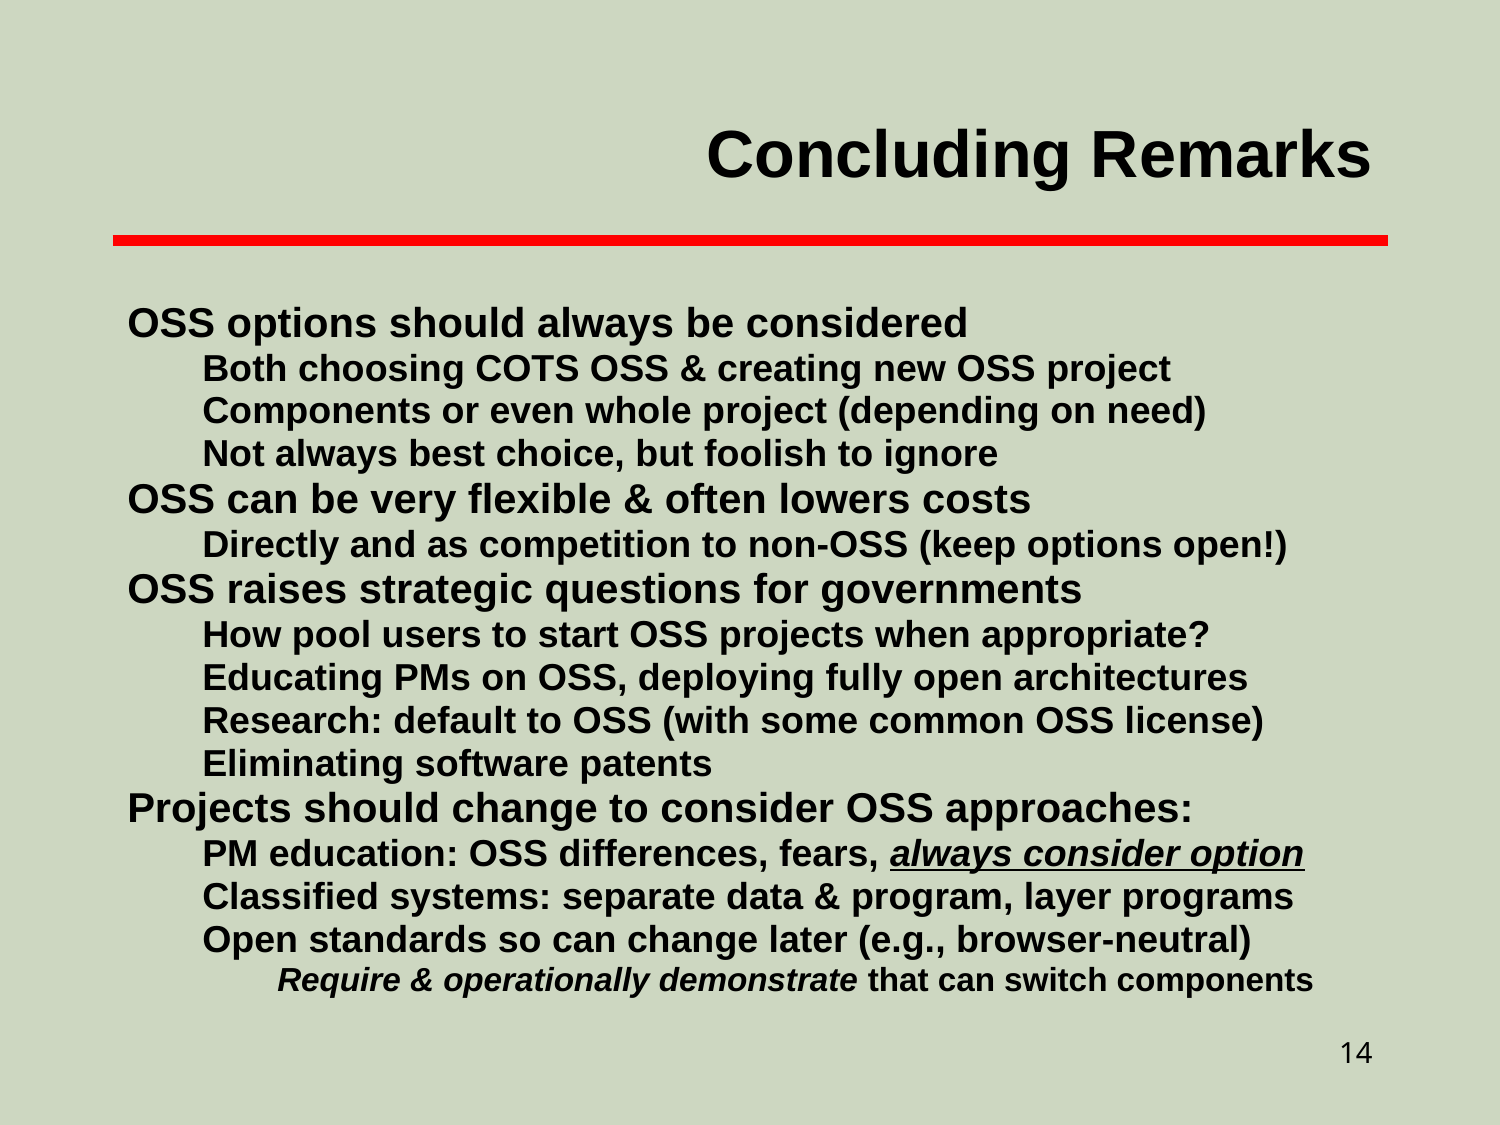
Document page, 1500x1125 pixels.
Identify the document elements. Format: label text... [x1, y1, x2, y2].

list OSS options should always be considered Both choosing COTS OSS & creating new OSS project Components or even whole project (depending on need) Not always best choice, but foolish to ignore OSS can be very flexible & often lowers costs Directly and as competition to non-OSS (keep options open!) OSS raises strategic questions for governments How pool users to start OSS projects when appropriate? Educating PMs on OSS, deploying fully open architectures Research: default to OSS (with some common OSS license) Eliminating software patents Projects should change to consider OSS approaches: PM education: OSS differences, fears, always consider option Classified systems: separate data & program, layer programs Open standards so can change later (e.g., browser-neutral) Require & operationally demonstrate that can switch components [112, 299, 1388, 1075]
title Concluding Remarks [337, 85, 1388, 224]
